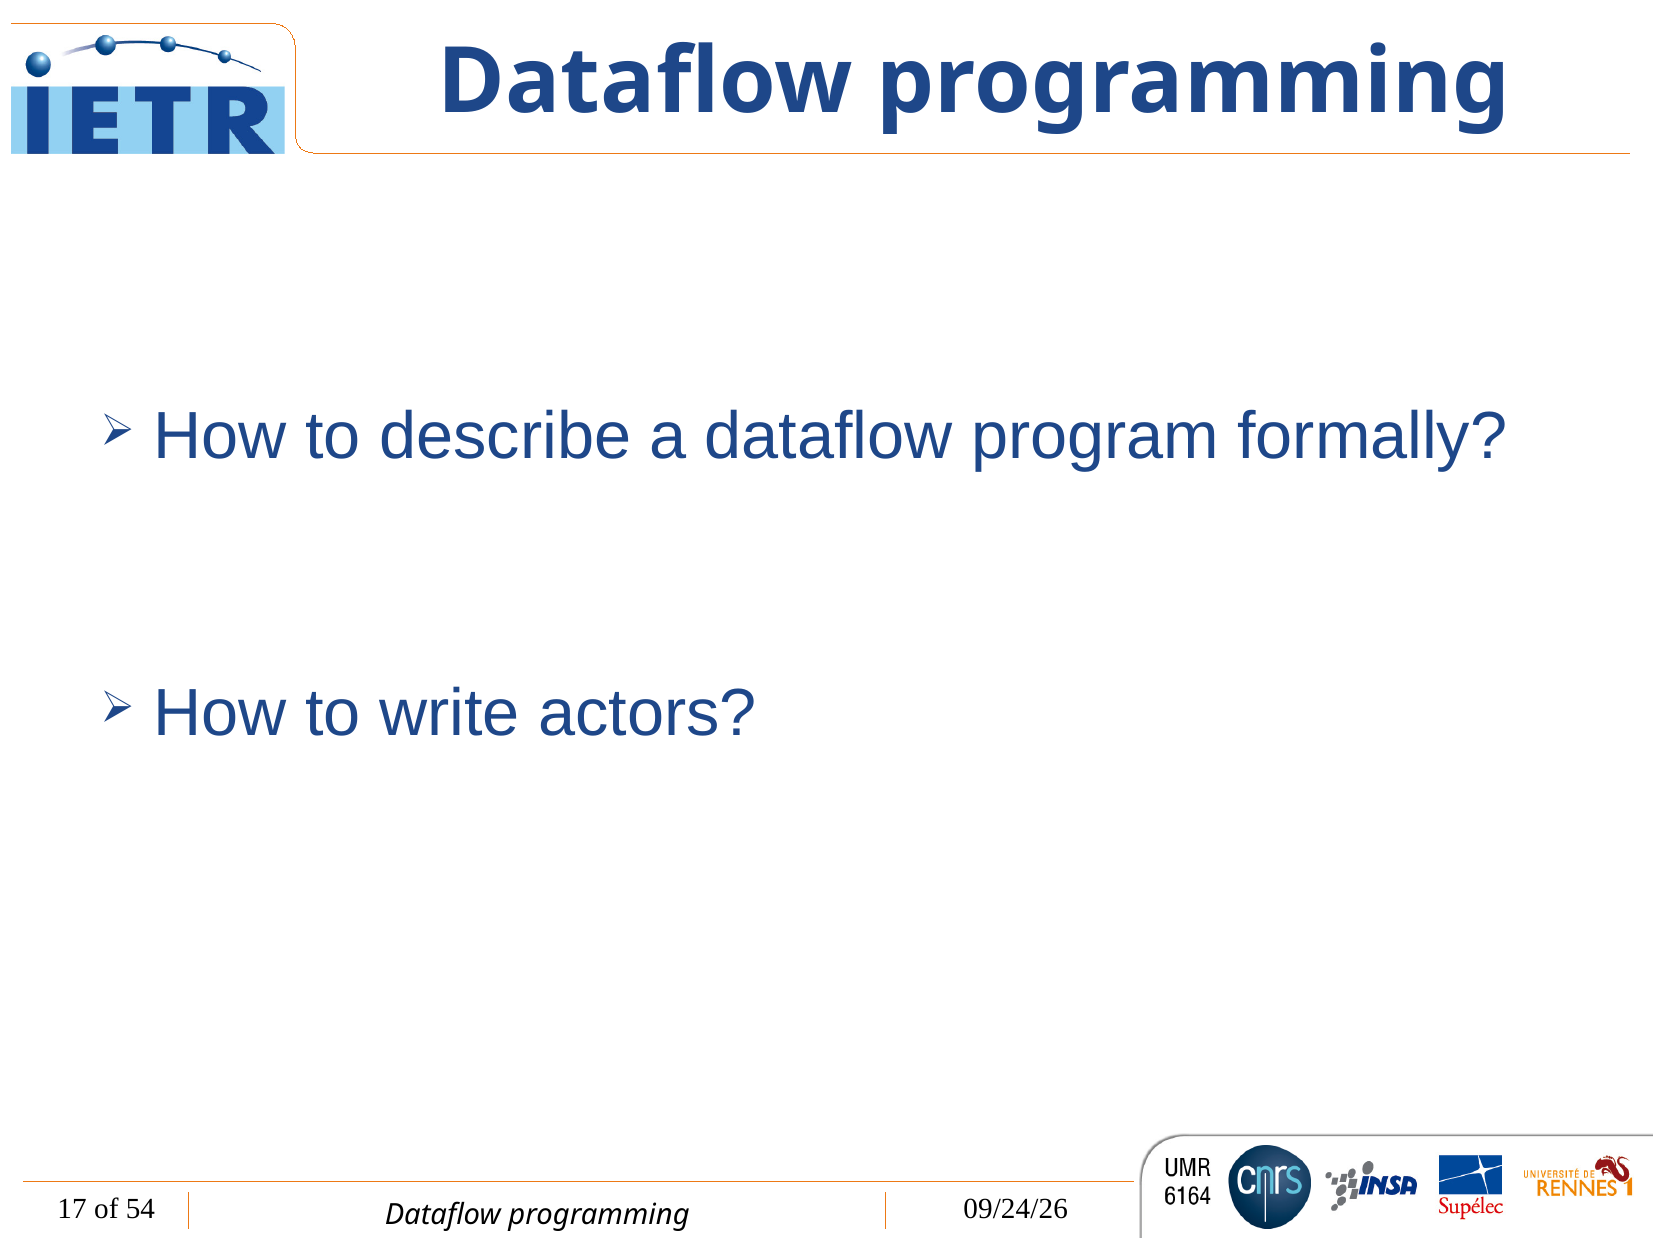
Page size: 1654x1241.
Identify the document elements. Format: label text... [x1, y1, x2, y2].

list How to describe a dataflow program formally? How to write actors? [82, 212, 1619, 1032]
title Dataflow programming [295, 0, 1654, 154]
picture [1139, 1133, 1653, 1238]
picture [11, 35, 285, 154]
